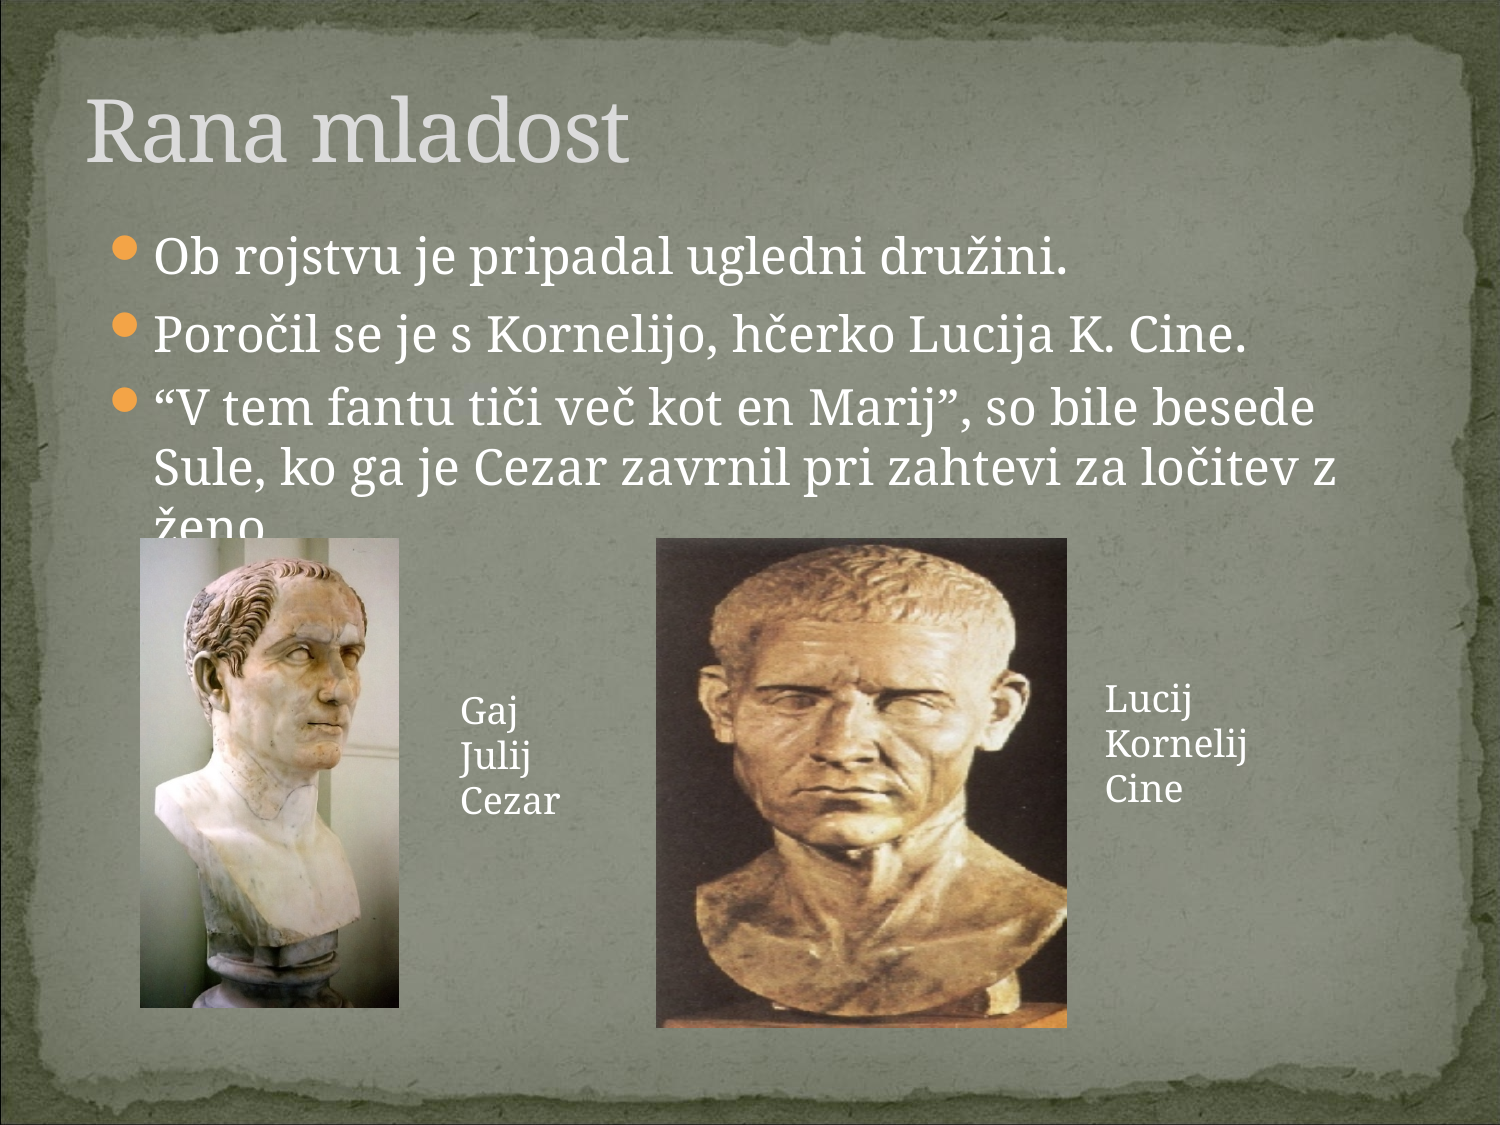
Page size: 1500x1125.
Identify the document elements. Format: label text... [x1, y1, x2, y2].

picture [656, 538, 1067, 1029]
text_box Gaj Julij Cezar [445, 679, 599, 830]
picture [140, 538, 399, 1008]
picture [0, 0, 1500, 1125]
list Ob rojstvu je pripadal ugledni družini. Poročil se je s Kornelijo, hčerko Lucija K. Cine. “V tem fantu tiči več kot en Marij”, so bile besede Sule, ko ga je Cezar zavrnil pri zahtevi za ločitev z ženo. [93, 140, 1431, 1067]
text_box Lucij Kornelij Cine [1089, 667, 1278, 876]
title Rana mladost [70, 0, 1421, 188]
